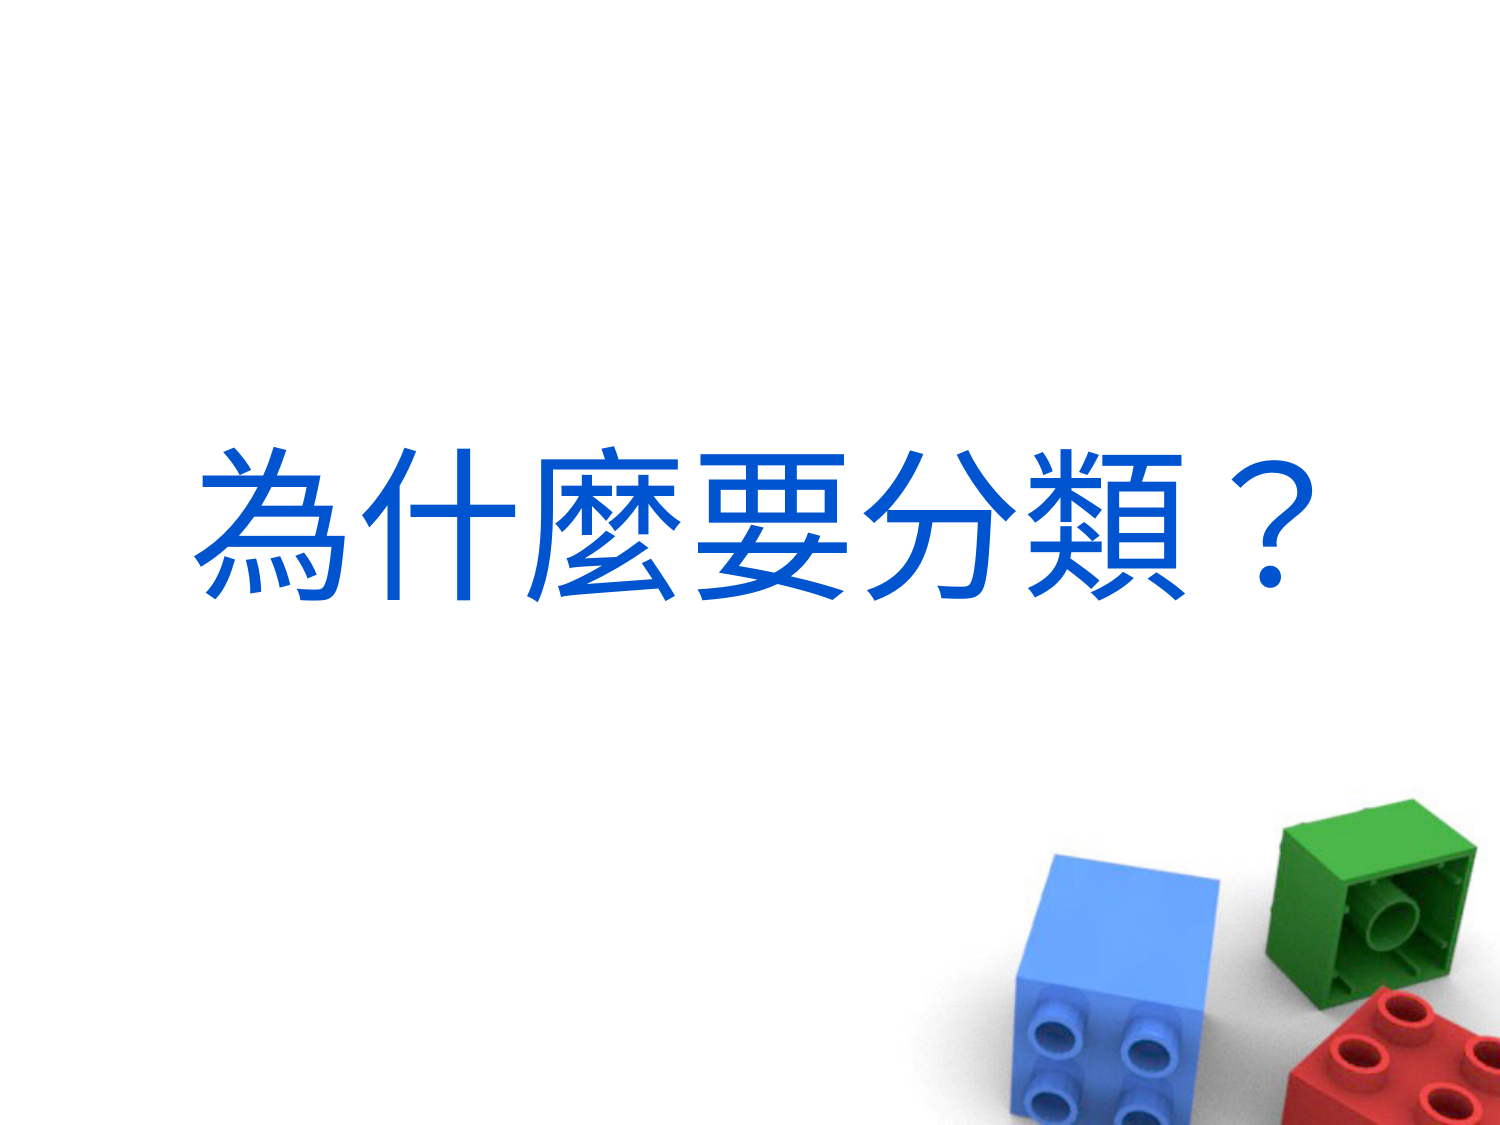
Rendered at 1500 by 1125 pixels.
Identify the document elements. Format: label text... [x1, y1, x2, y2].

picture [249, 187, 1500, 1125]
title 為什麼要分類？ [135, 426, 1411, 615]
